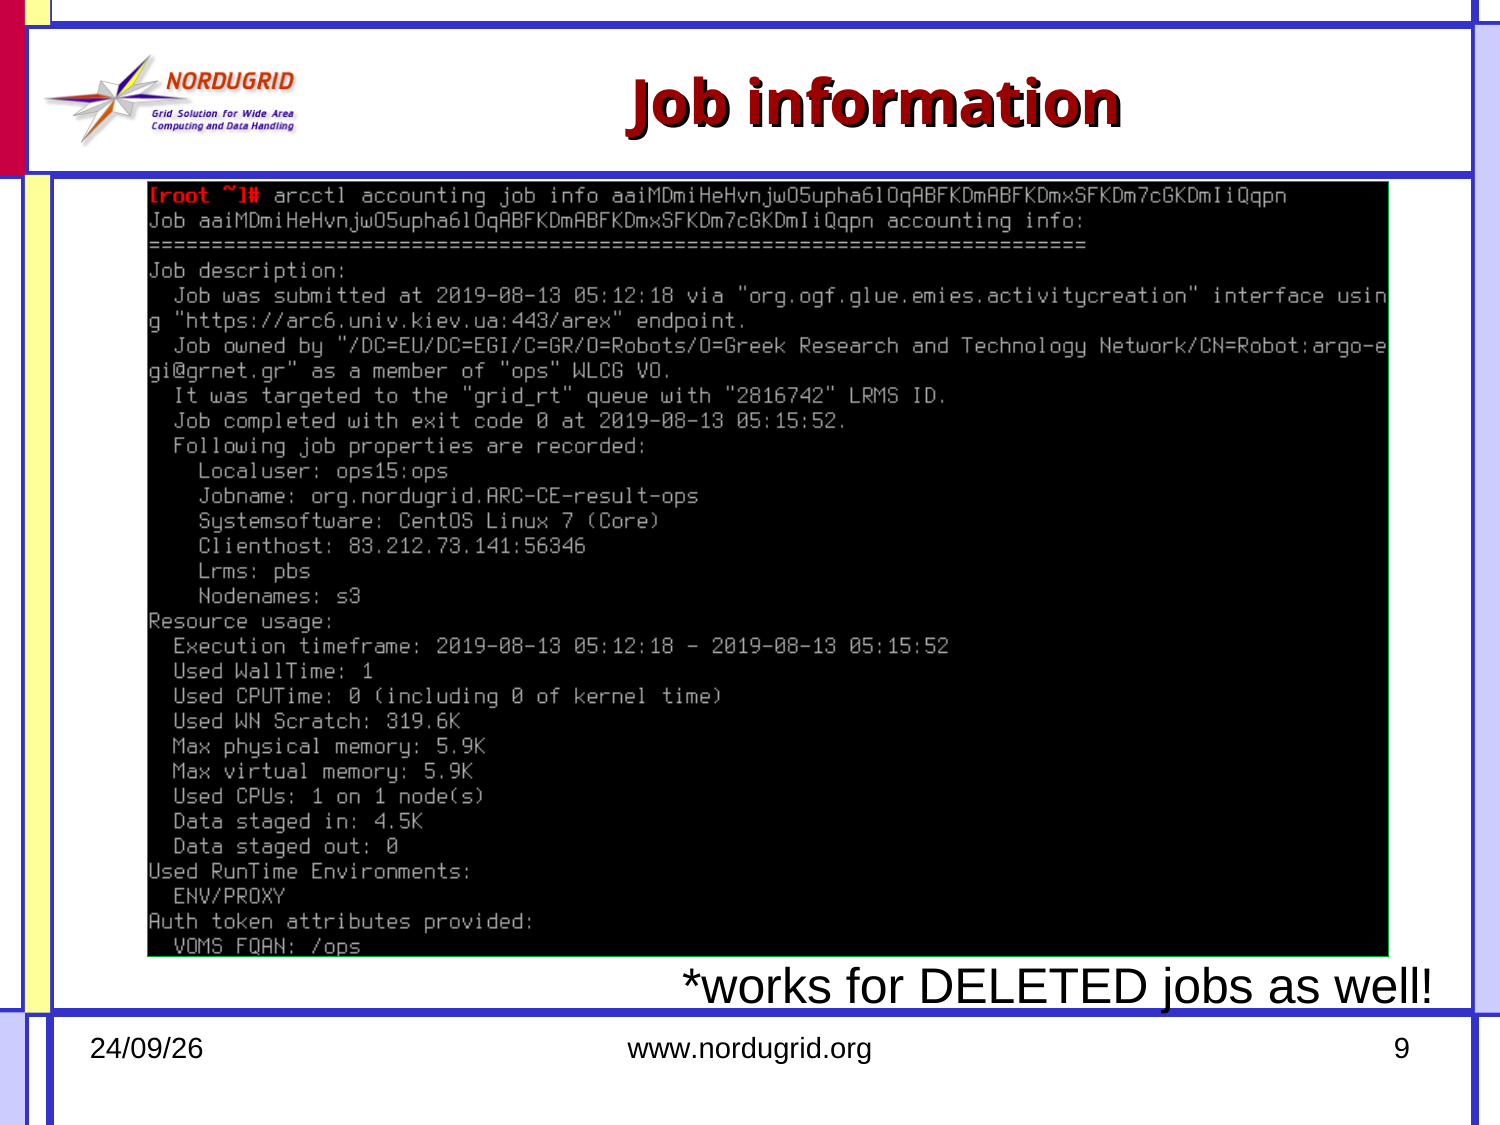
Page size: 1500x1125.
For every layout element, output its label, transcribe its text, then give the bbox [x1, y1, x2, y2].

text_box *works for DELETED jobs as well! [667, 950, 1450, 1022]
picture [40, 49, 301, 148]
title Job information [324, 17, 1428, 183]
picture [147, 181, 1389, 957]
